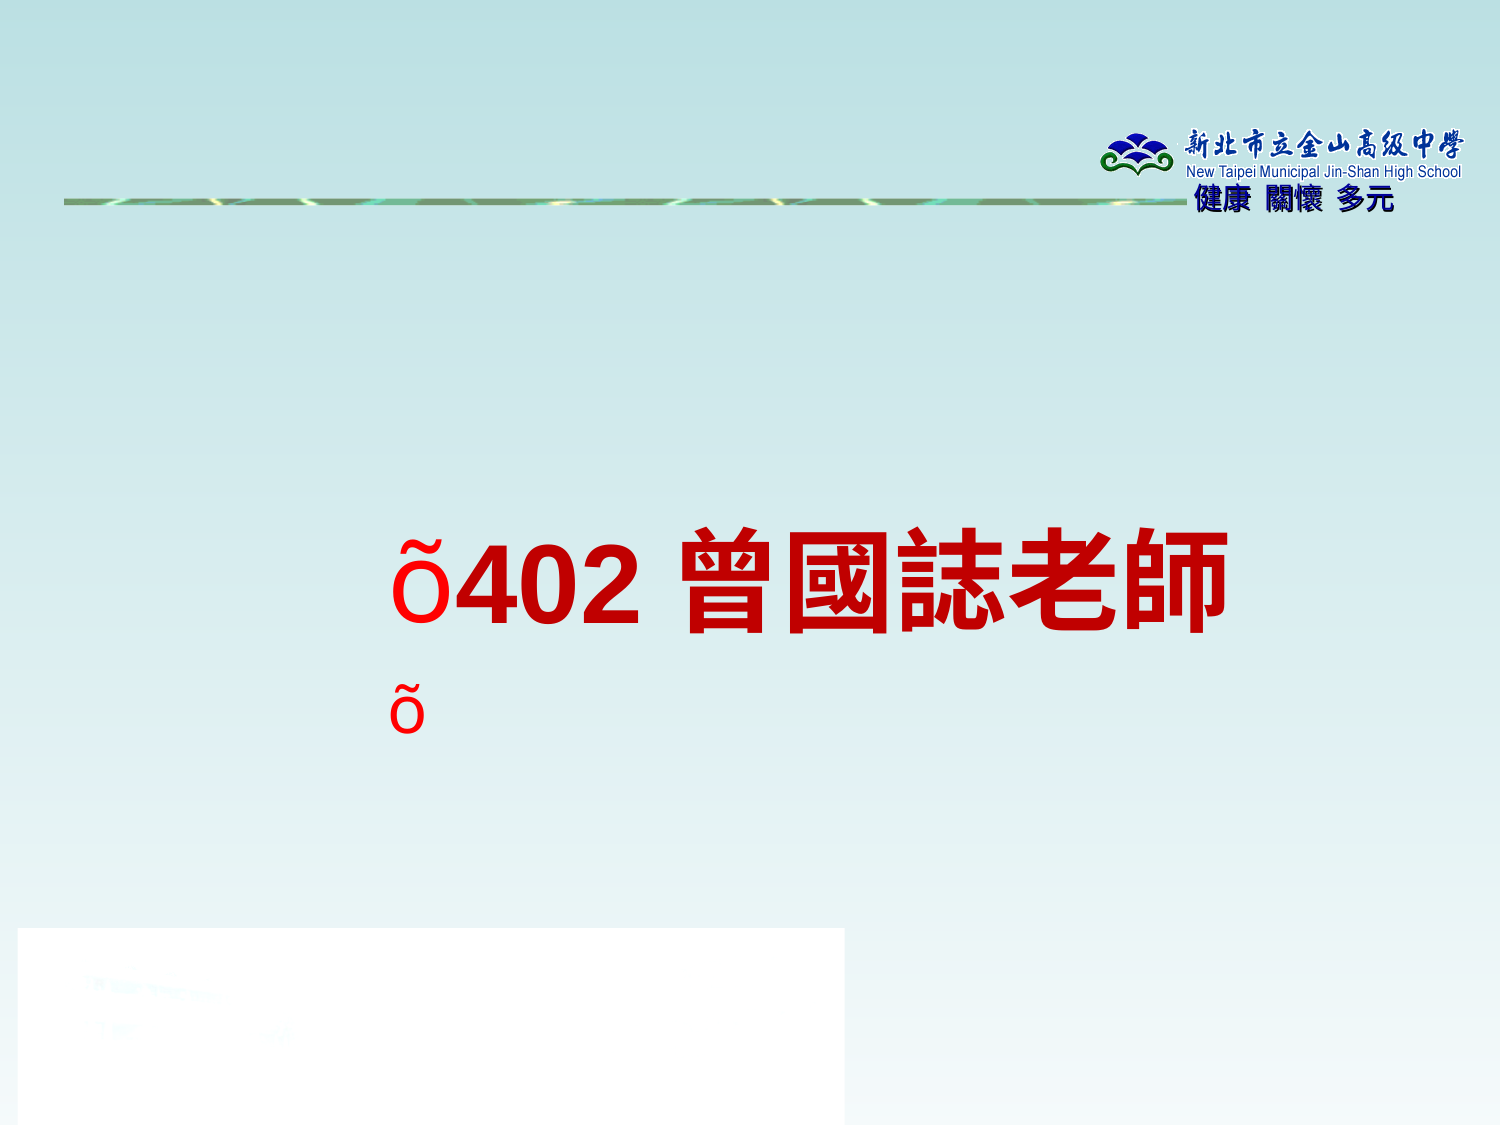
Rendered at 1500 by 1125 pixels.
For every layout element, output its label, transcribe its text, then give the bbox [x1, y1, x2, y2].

list 402曾國誌老師 [372, 503, 1294, 693]
